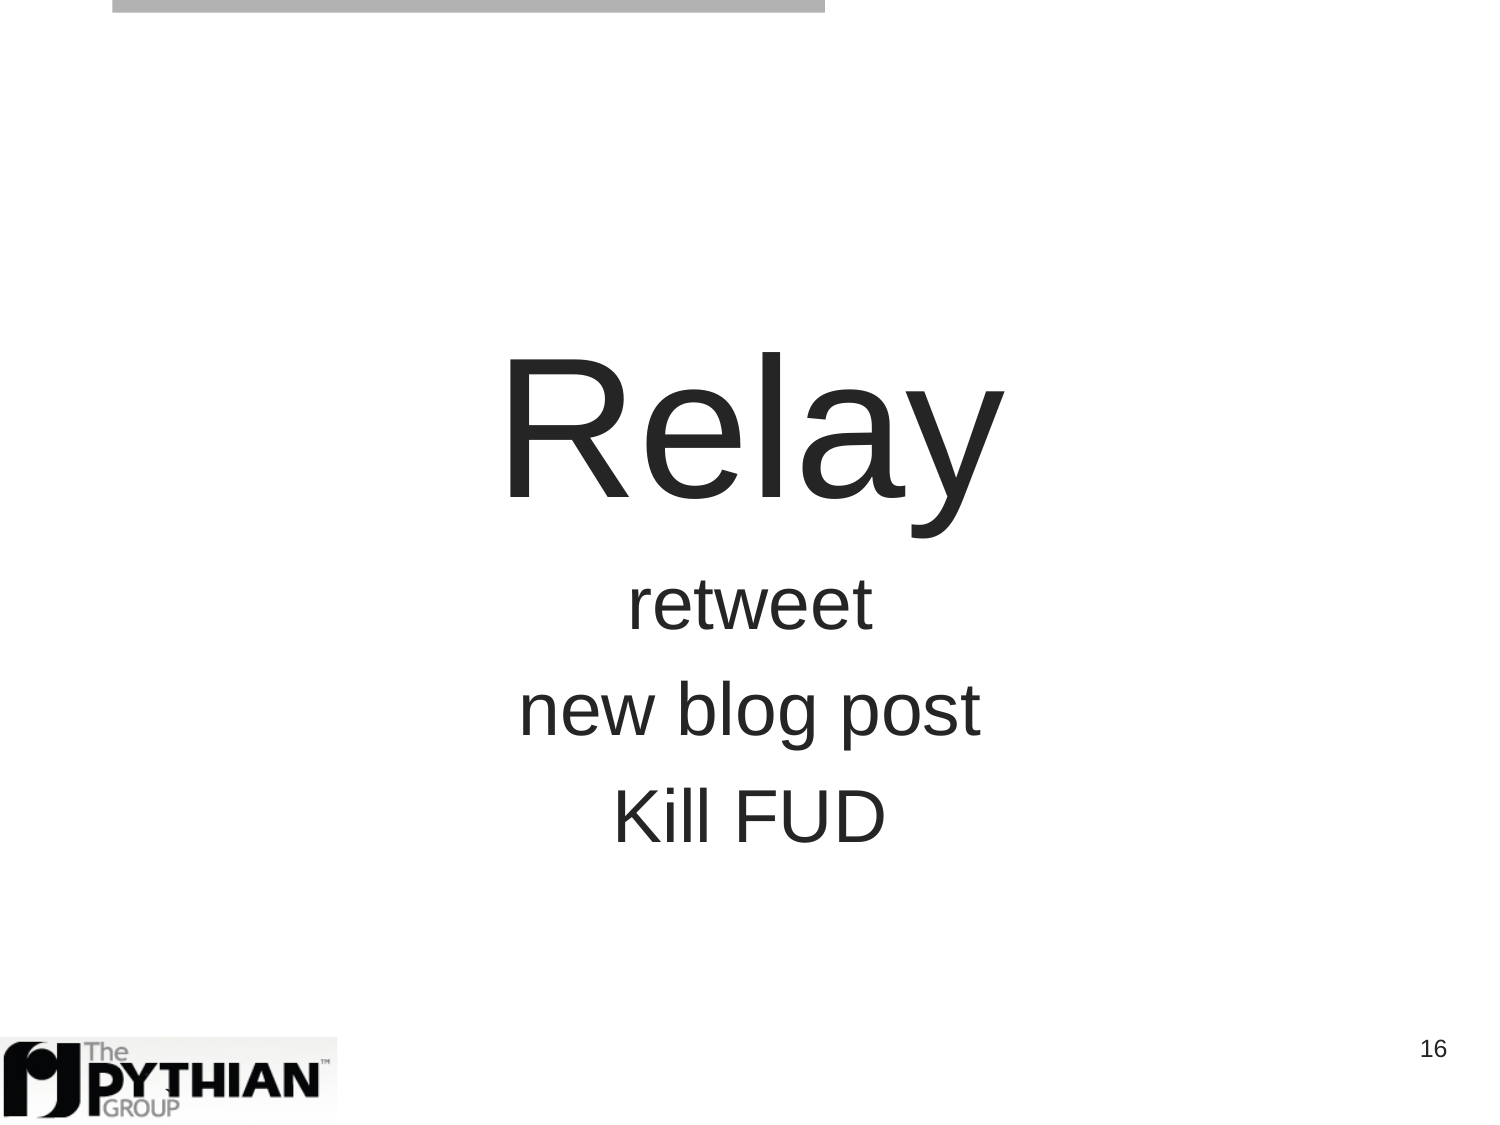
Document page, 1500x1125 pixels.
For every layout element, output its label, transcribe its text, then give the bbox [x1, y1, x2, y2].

text_box Relay retweet new blog post Kill FUD [0, 0, 1500, 1125]
